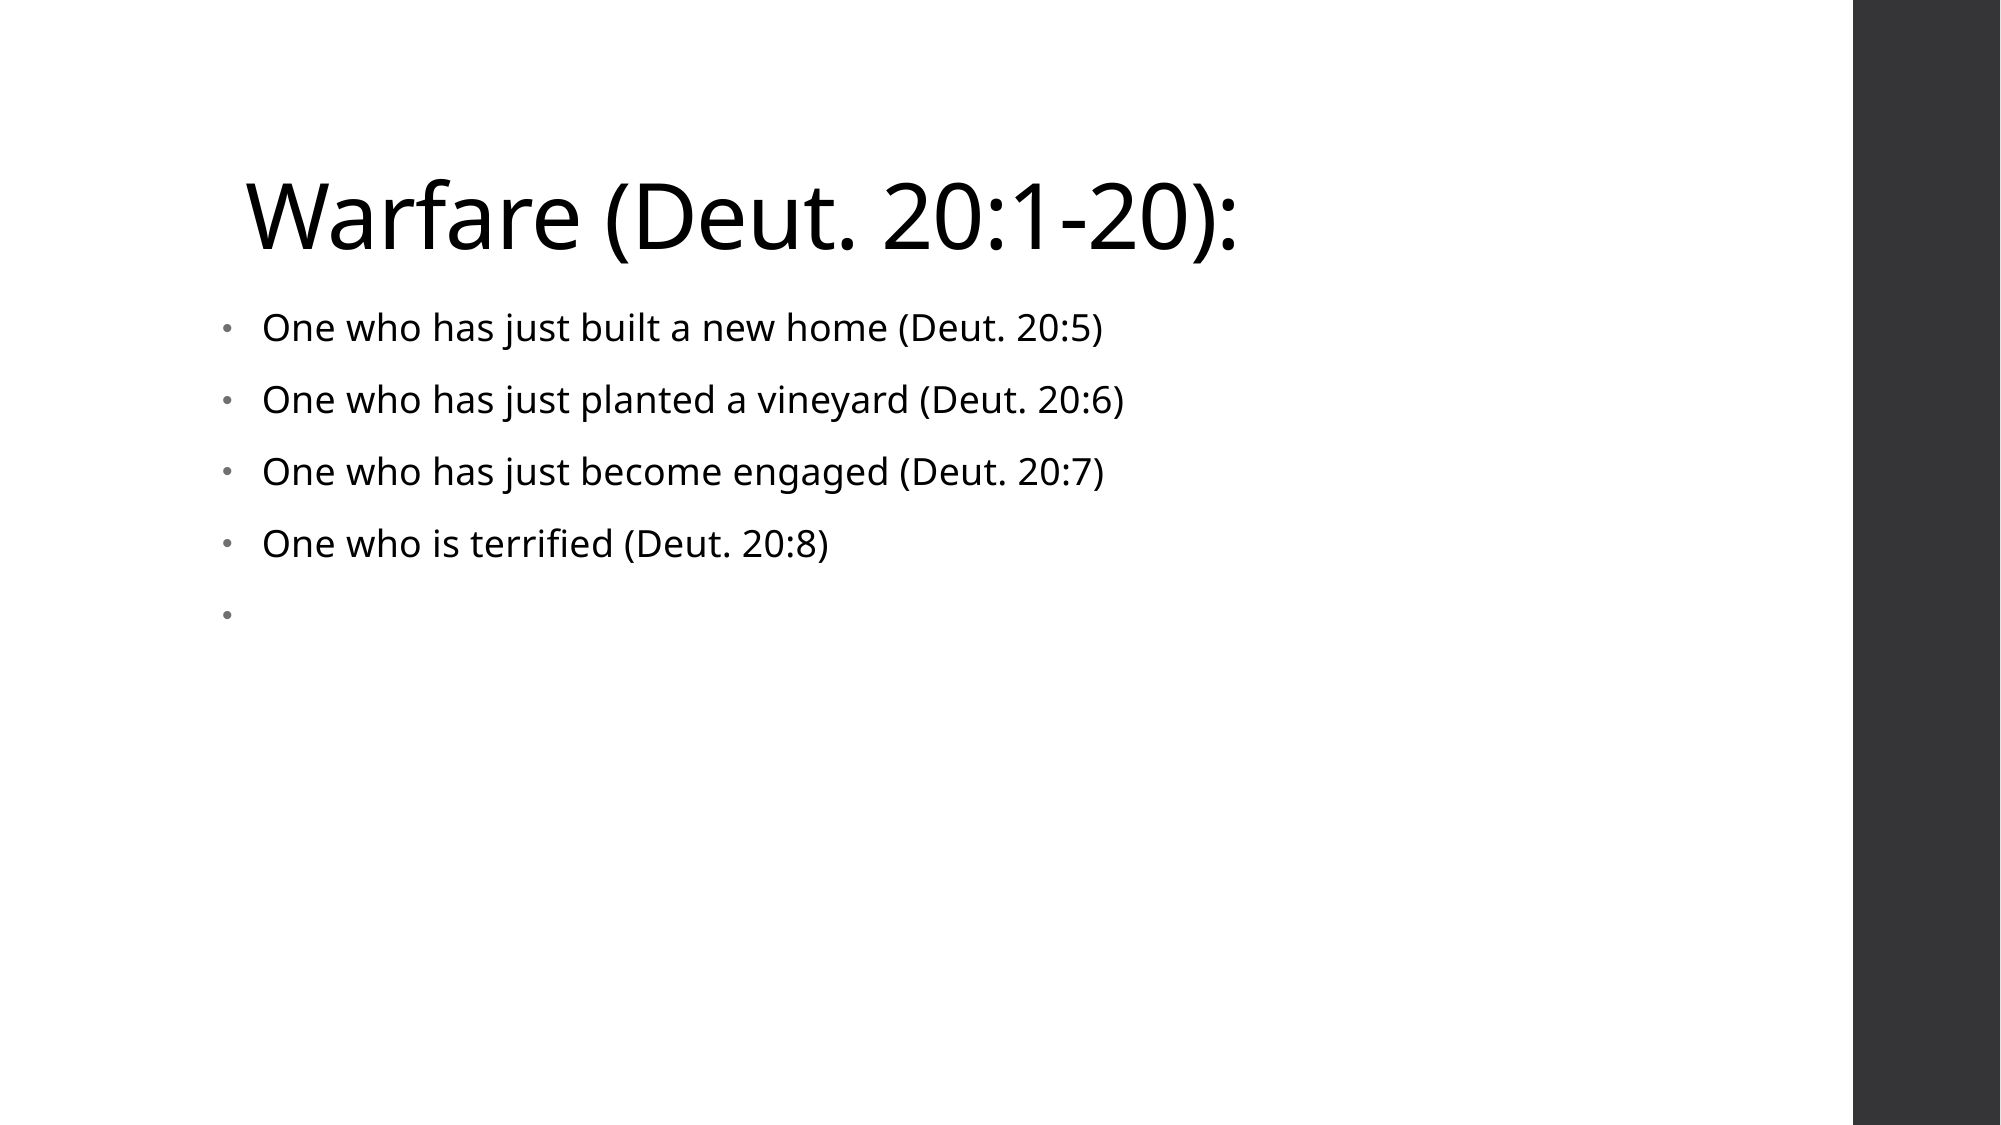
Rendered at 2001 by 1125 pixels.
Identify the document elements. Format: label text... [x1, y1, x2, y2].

title Warfare (Deut. 20:1-20): [206, 60, 1797, 278]
list One who has just built a new home (Deut. 20:5) One who has just planted a vineyard (Deut. 20:6) One who has just become engaged (Deut. 20:7) One who is terrified (Deut. 20:8) [206, 299, 1617, 1014]
